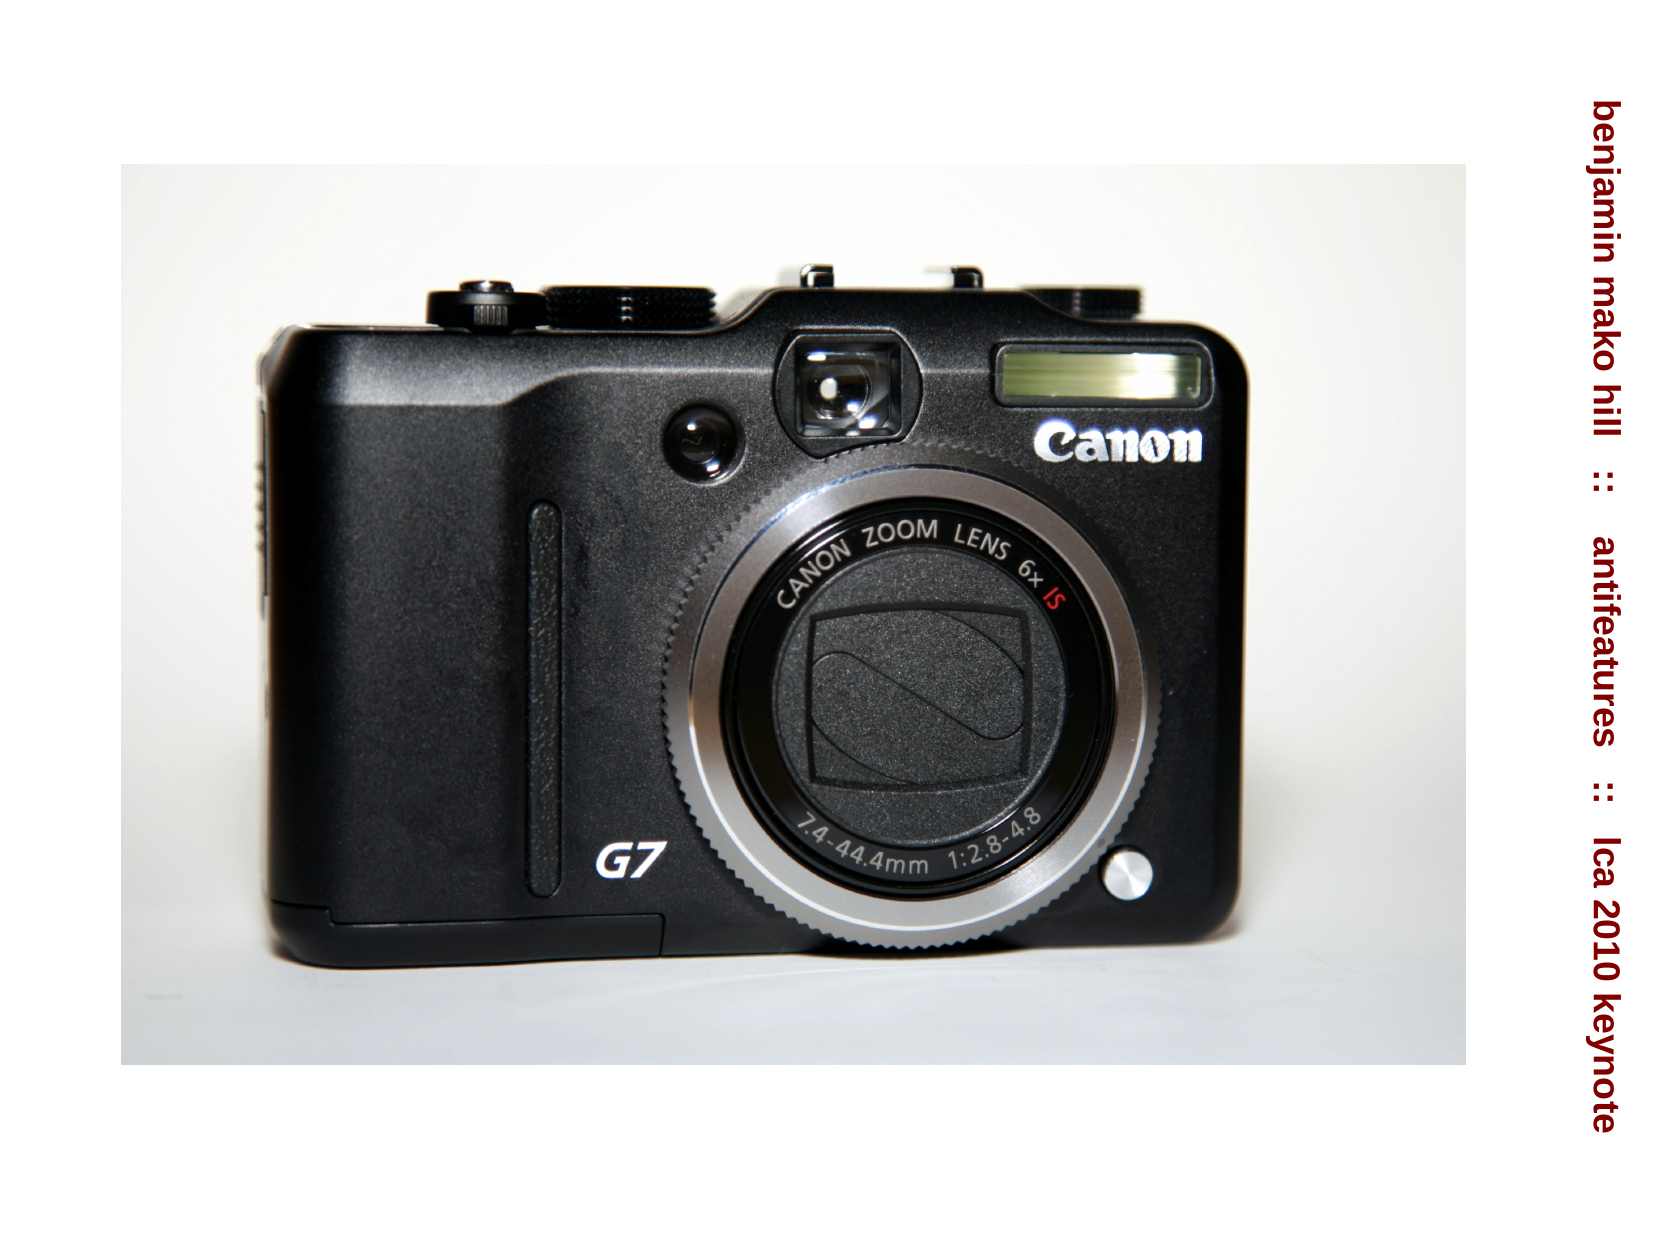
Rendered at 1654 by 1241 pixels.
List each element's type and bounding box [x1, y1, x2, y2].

picture [121, 164, 1466, 1065]
